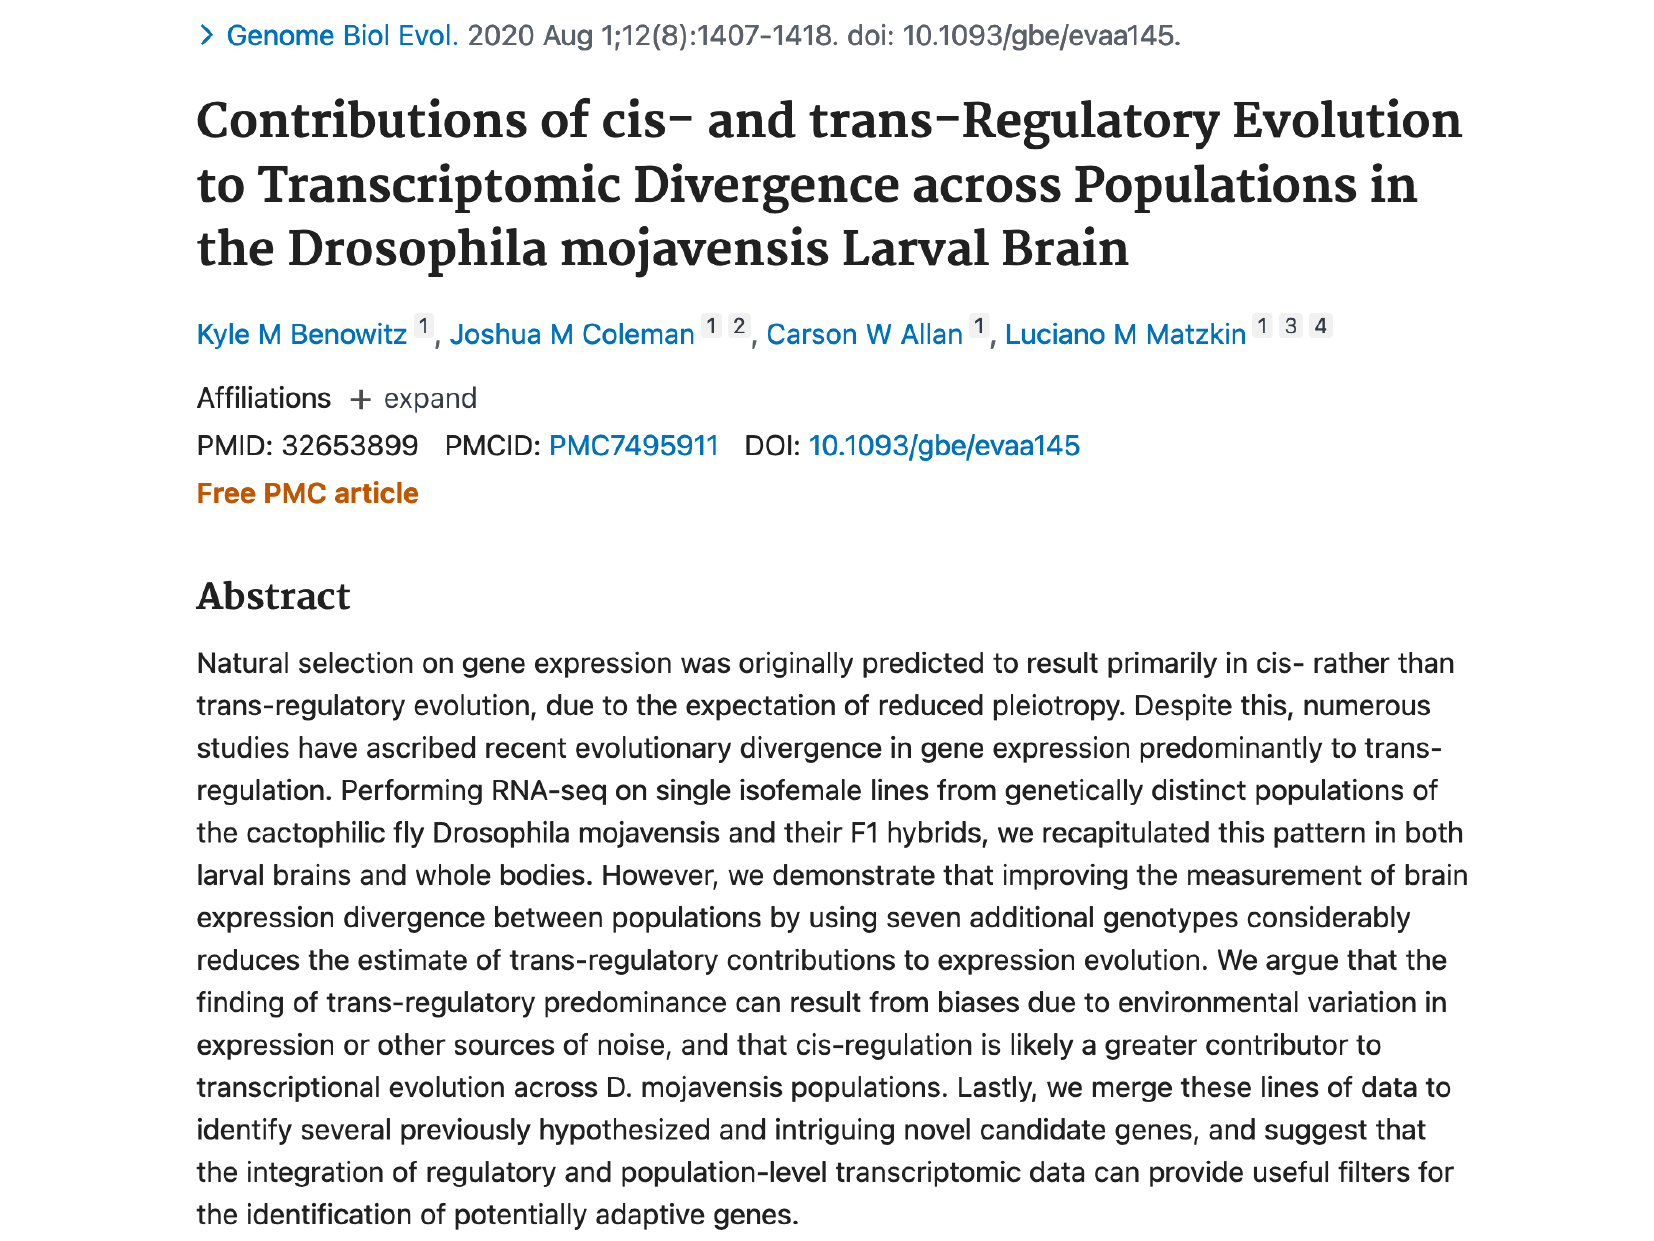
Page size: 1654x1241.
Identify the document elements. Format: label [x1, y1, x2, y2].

picture [180, 5, 1494, 1241]
